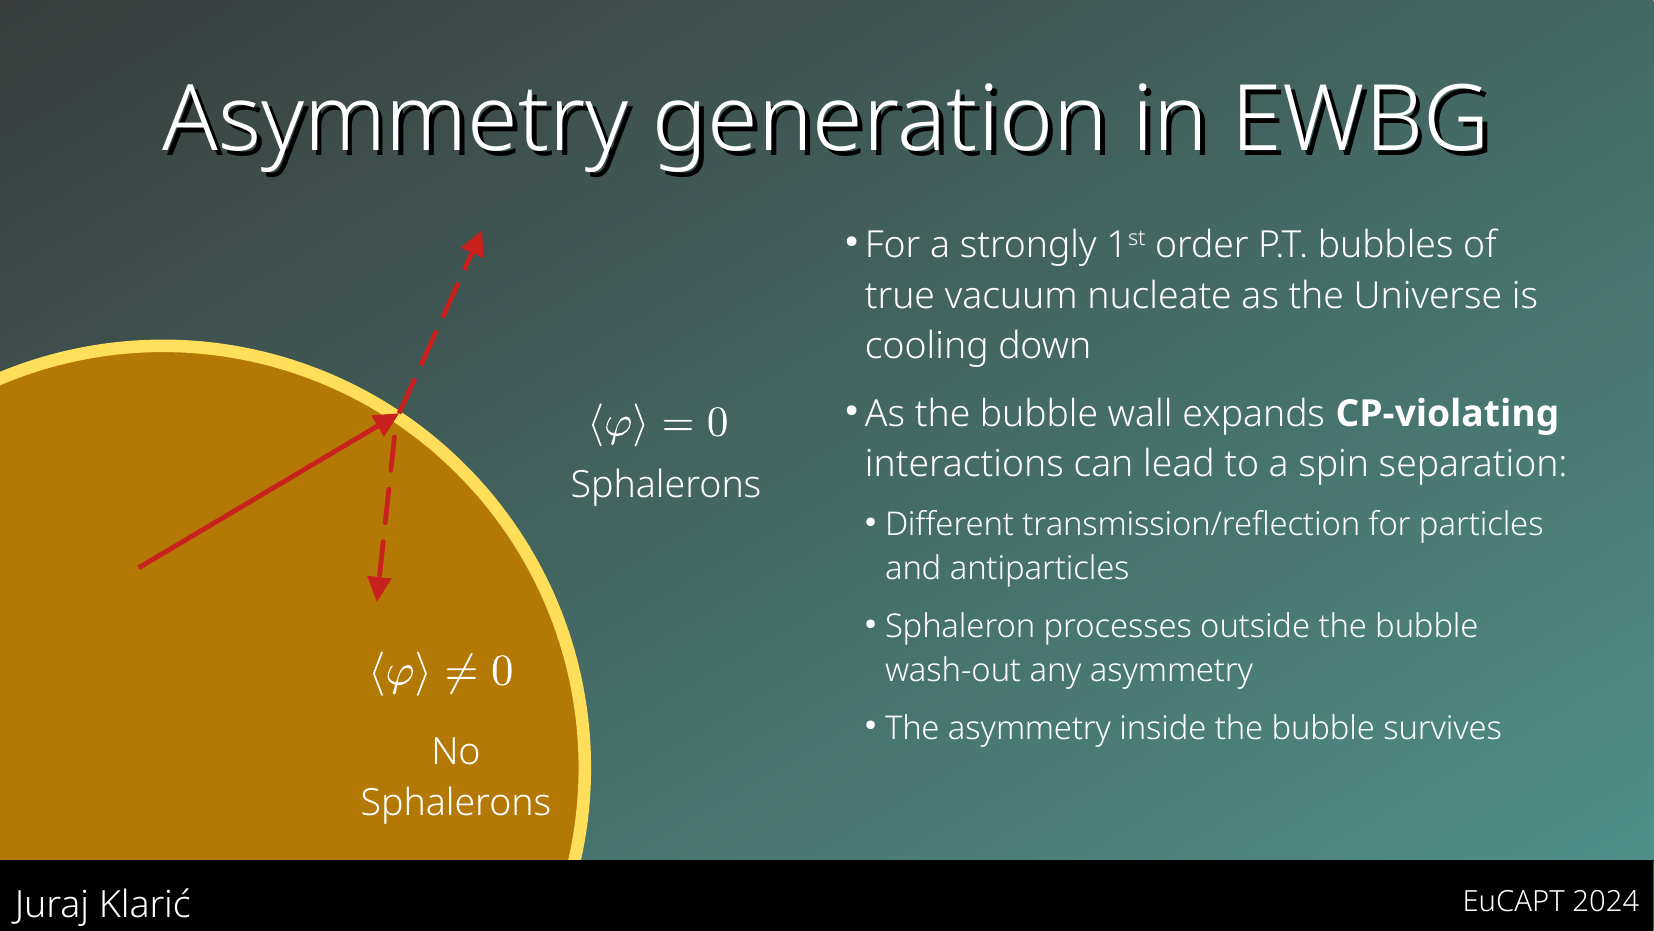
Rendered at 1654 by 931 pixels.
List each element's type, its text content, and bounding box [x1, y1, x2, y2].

text_box [606, 416, 631, 446]
list For a strongly 1st order P.T. bubbles of true vacuum nucleate as the Universe is cooling down As the bubble wall expands CP-violating interactions can lead to a spin separation: Different transmission/reflection for particles and antiparticles Sphaleron processes outside the bubble wash-out any asymmetry The asymmetry inside the bubble survives [845, 217, 1572, 799]
text_box [592, 403, 602, 447]
title Asymmetry generation in EWBG [82, 37, 1571, 193]
text_box EuCAPT 2024 [1447, 872, 1654, 917]
text_box Juraj Klarić [0, 870, 350, 923]
text_box [634, 403, 645, 447]
text_box [708, 407, 727, 437]
text_box No Sphalerons [327, 716, 585, 845]
text_box [0, 345, 1654, 931]
text_box Sphalerons [536, 450, 796, 578]
